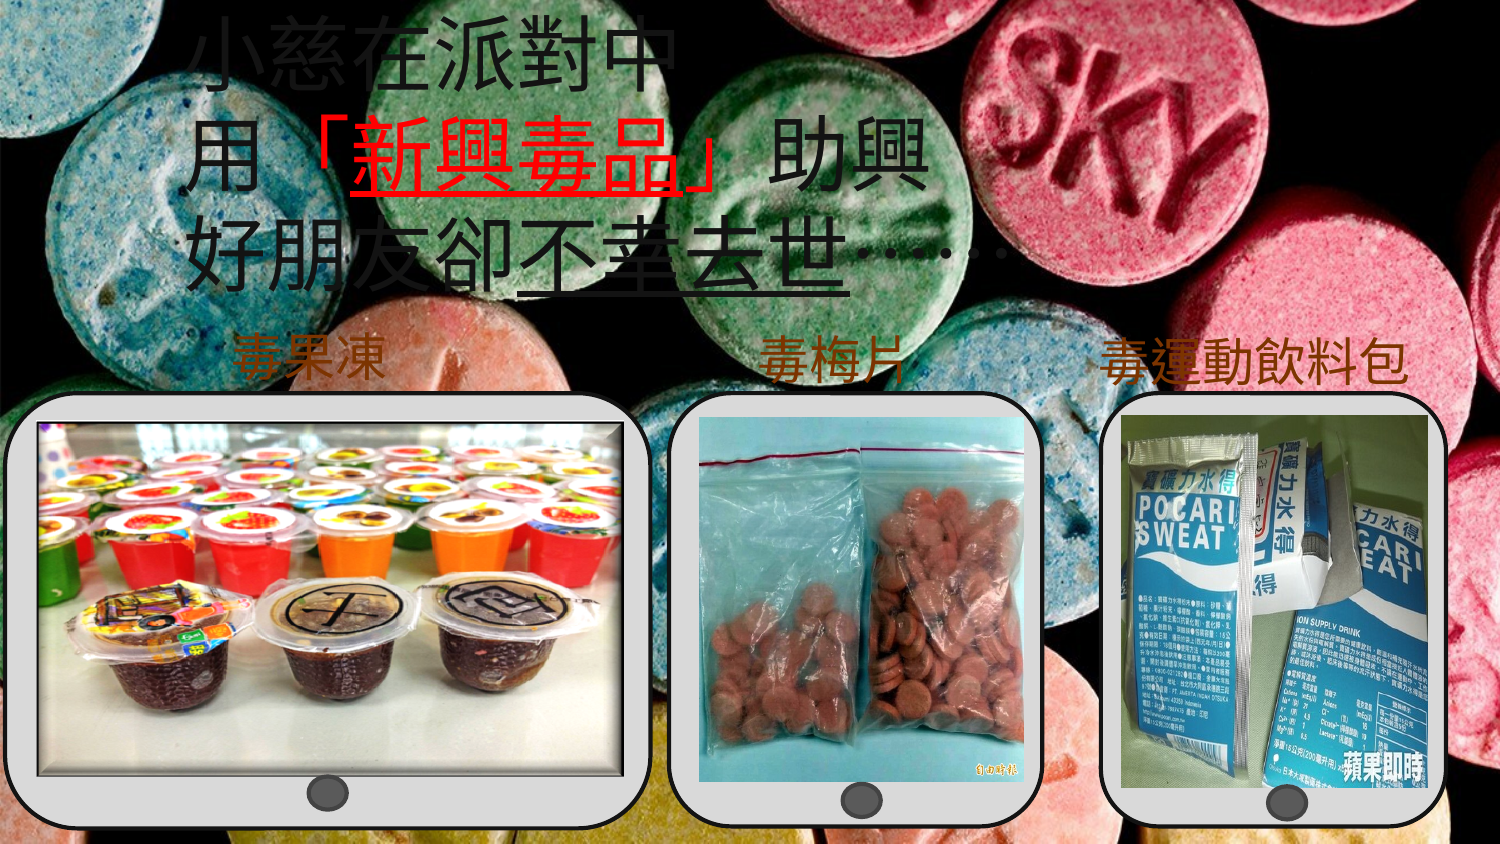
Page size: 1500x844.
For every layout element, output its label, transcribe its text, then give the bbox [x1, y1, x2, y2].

text_box [1100, 400, 1446, 827]
text_box 毒果凍 [216, 317, 579, 395]
text_box 小慈在派對中 用「新興毒品」助興 好朋友卻不幸去世…… [169, 0, 1500, 310]
picture [0, 0, 1500, 844]
text_box 毒梅片 [742, 319, 1105, 398]
text_box [5, 393, 651, 829]
text_box [668, 393, 1043, 827]
text_box 毒運動飲料包 [1084, 322, 1465, 400]
